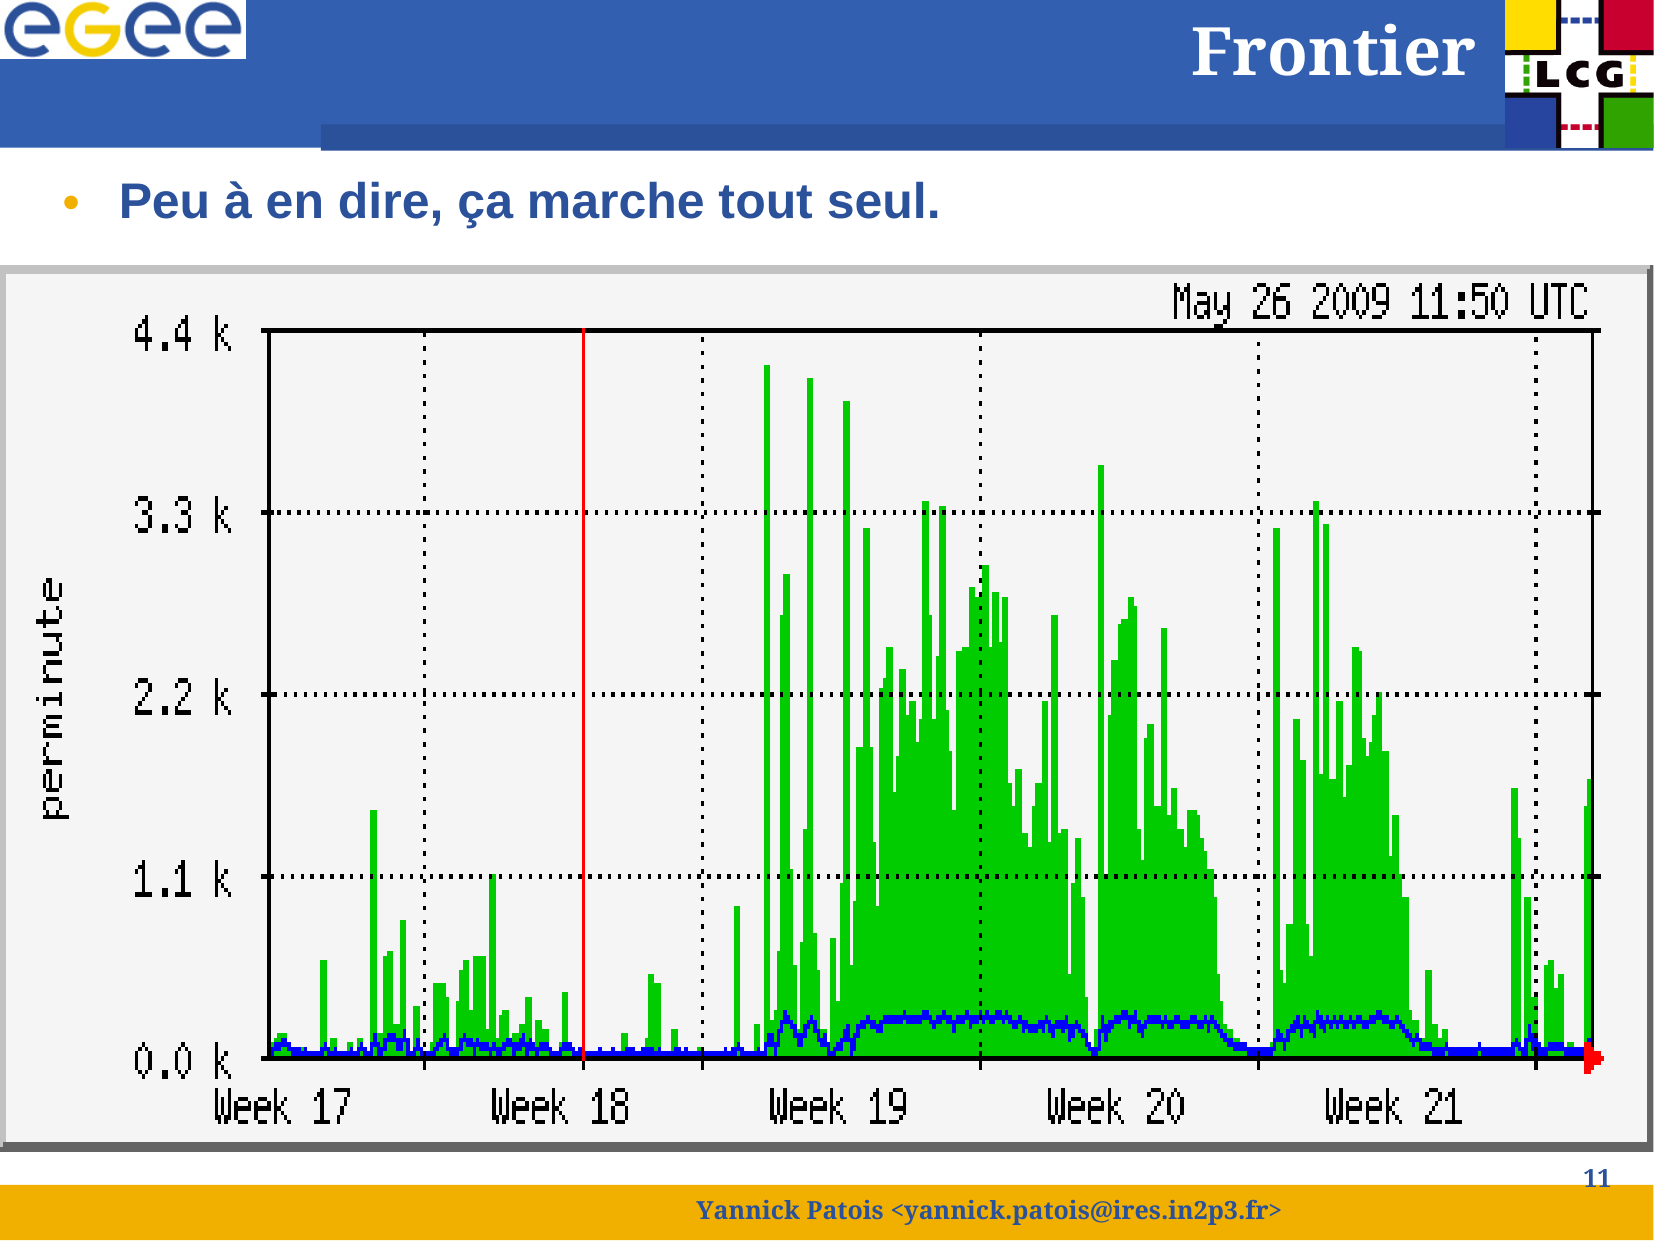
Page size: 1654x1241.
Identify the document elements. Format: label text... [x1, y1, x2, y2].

picture [0, 265, 1654, 1152]
title Frontier [236, 0, 1477, 98]
picture [0, 0, 236, 59]
list Peu à en dire, ça marche tout seul. [62, 176, 1616, 265]
